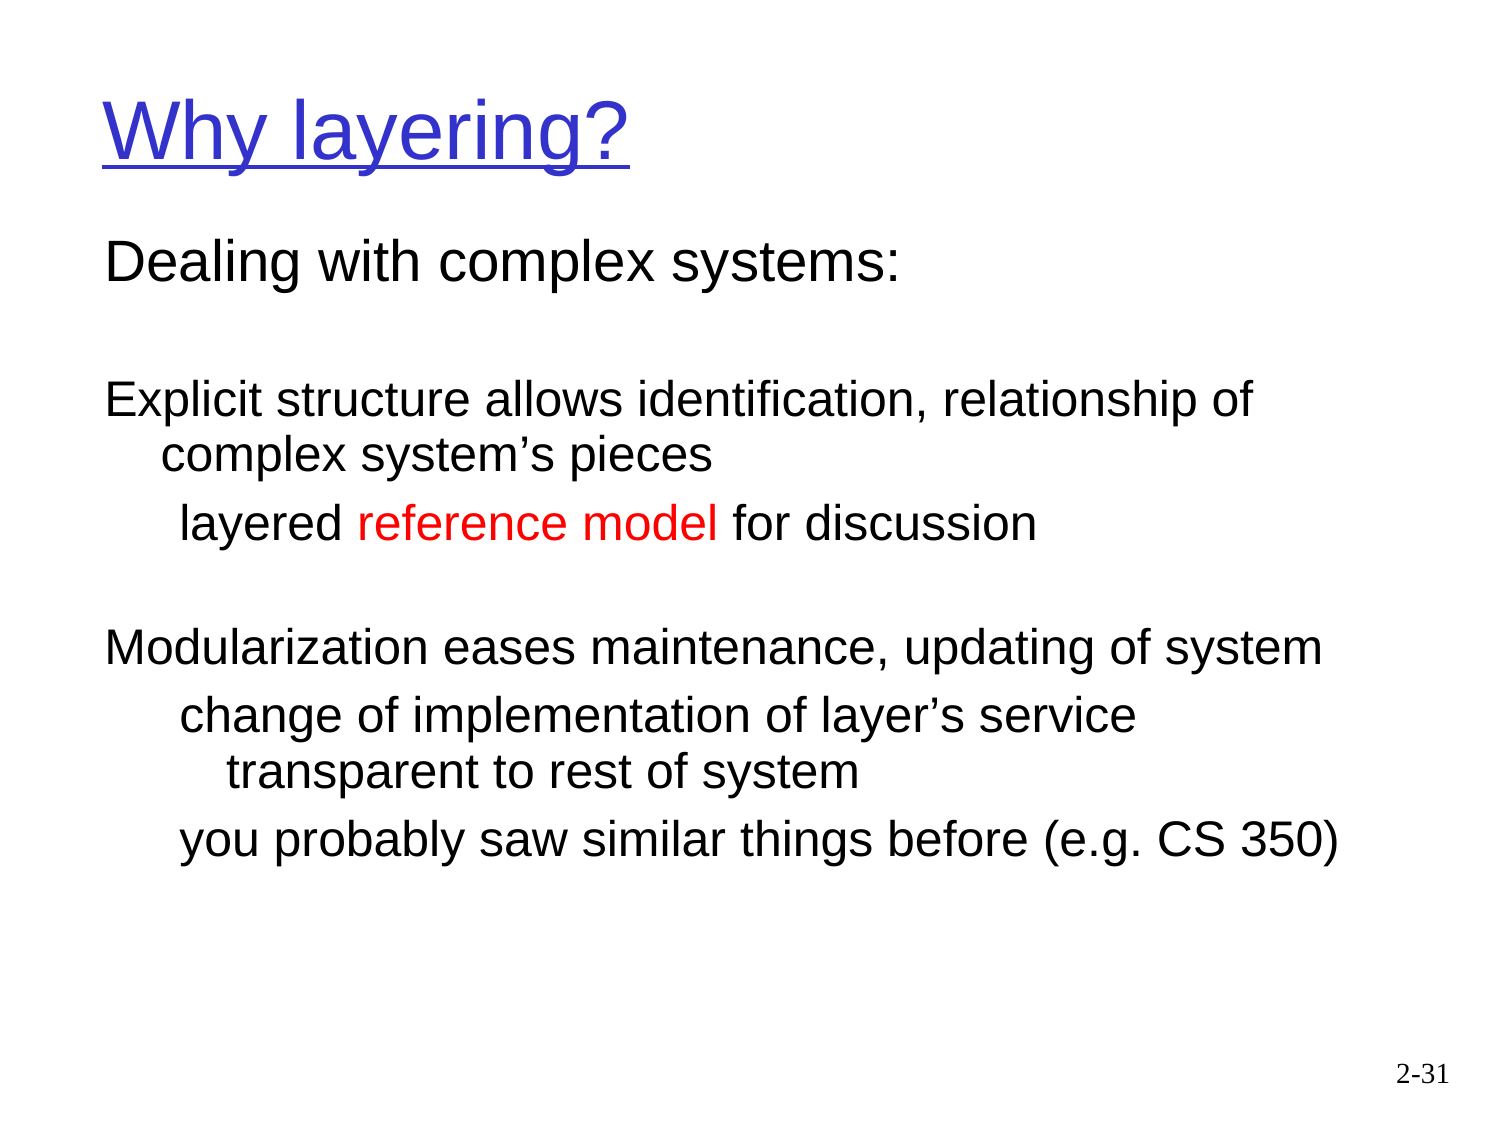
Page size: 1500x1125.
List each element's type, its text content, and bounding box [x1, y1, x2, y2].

list Dealing with complex systems: Explicit structure allows identification, relationship of complex system’s pieces layered reference model for discussion Modularization eases maintenance, updating of system change of implementation of layer’s service transparent to rest of system you probably saw similar things before (e.g. CS 350) [89, 220, 1420, 984]
title Why layering? [87, 37, 1363, 225]
